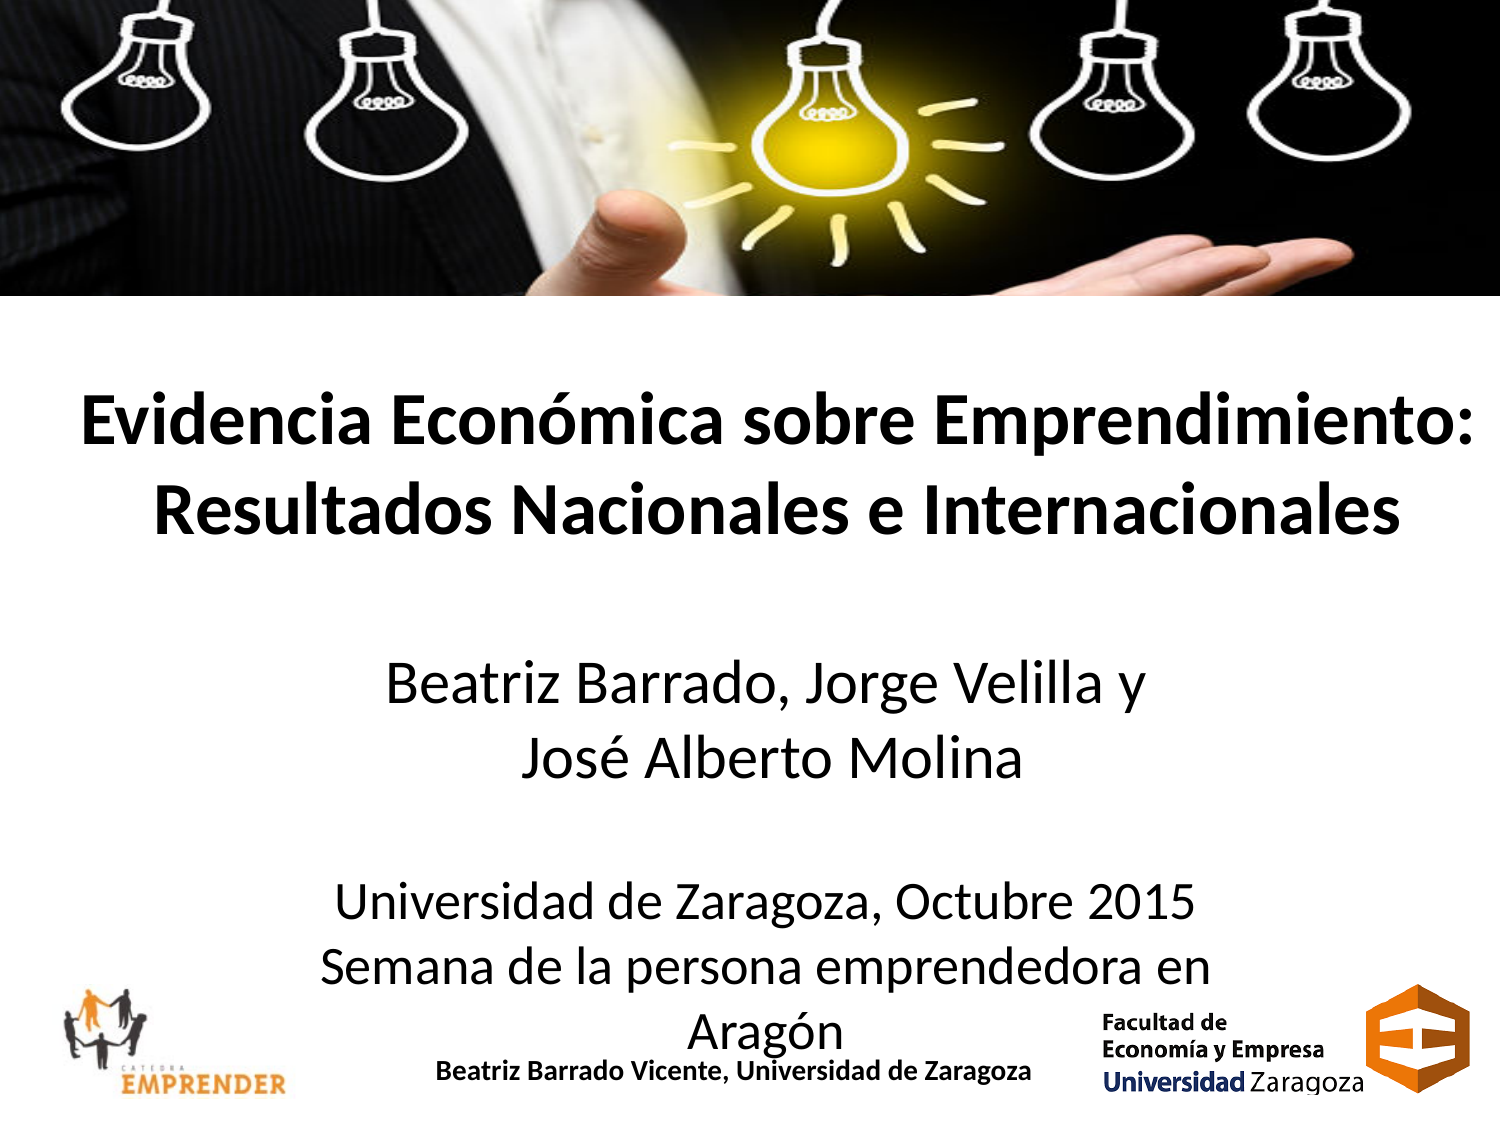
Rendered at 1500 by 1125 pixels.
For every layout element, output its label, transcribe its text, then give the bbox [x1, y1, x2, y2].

text_box Beatriz Barrado Vicente, Universidad de Zaragoza [420, 1044, 1048, 1095]
picture [0, 0, 1500, 296]
picture [1092, 984, 1471, 1095]
subtitle Beatriz Barrado, Jorge Velilla y José Alberto Molina Universidad de Zaragoza, Octubre 2015 Semana de la persona emprendedora en Aragón [241, 633, 1292, 921]
title Evidencia Económica sobre Emprendimiento: Resultados Nacionales e Internacionales [59, 361, 1498, 603]
picture [12, 984, 336, 1099]
